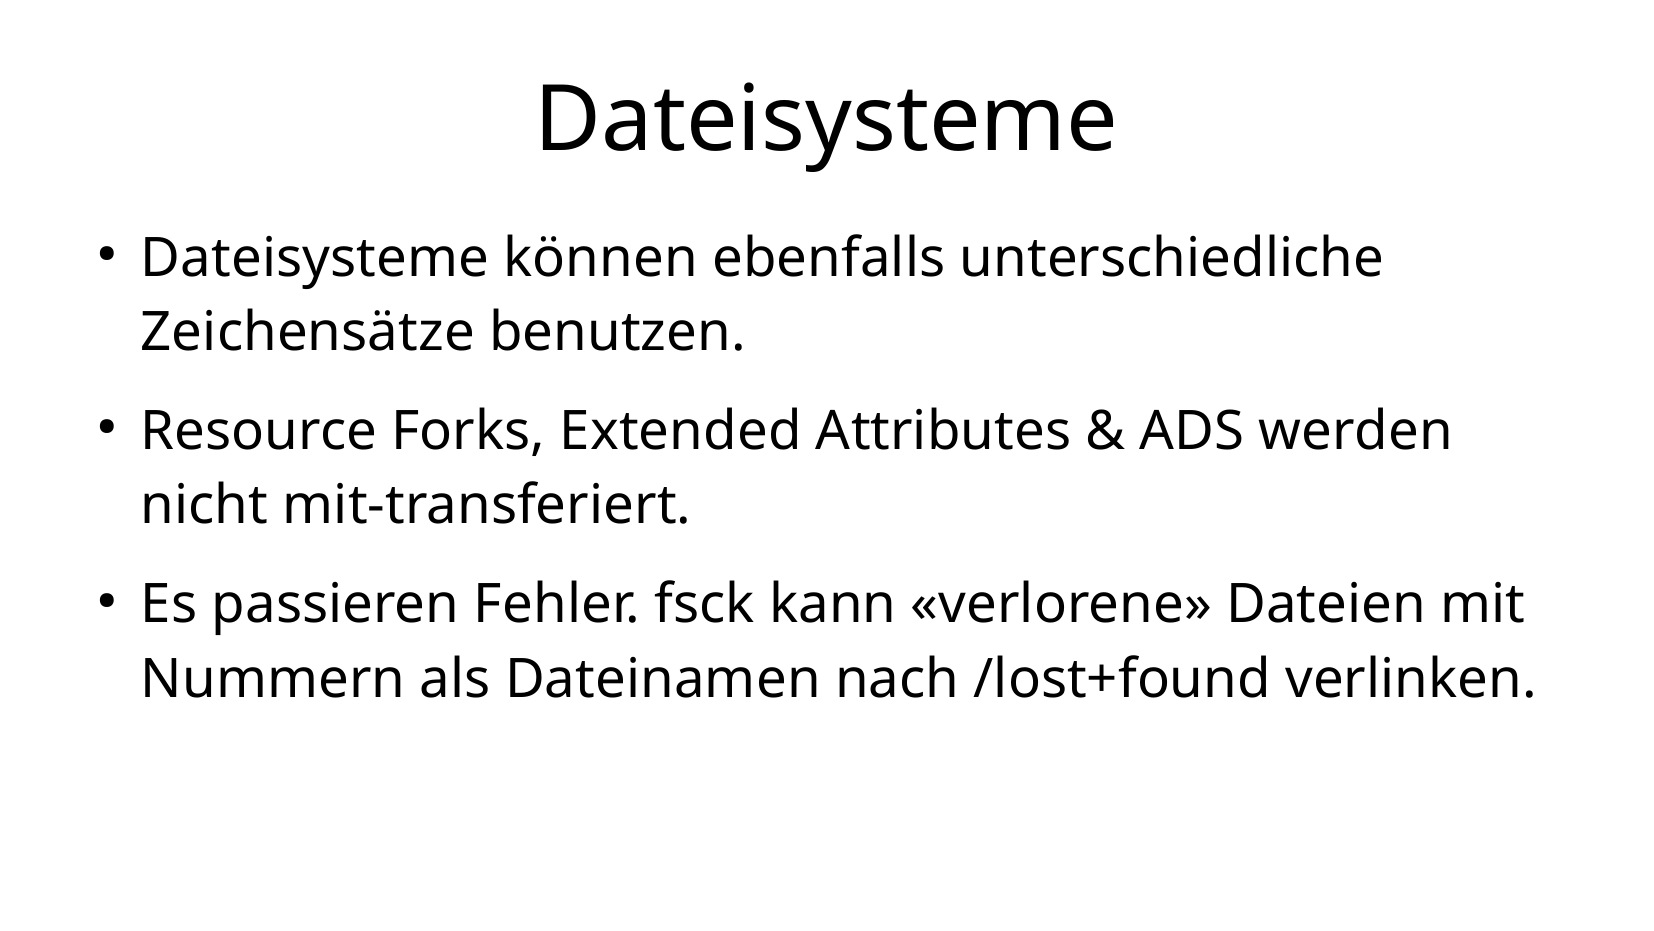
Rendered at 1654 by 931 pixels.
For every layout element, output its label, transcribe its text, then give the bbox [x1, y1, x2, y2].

list Dateisysteme können ebenfalls unterschiedliche Zeichensätze benutzen. Resource Forks, Extended Attributes & ADS werden nicht mit-transferiert. Es passieren Fehler. fsck kann «verlorene» Dateien mit Nummern als Dateinamen nach /lost+found verlinken. [82, 217, 1571, 758]
title Dateisysteme [82, 37, 1571, 193]
